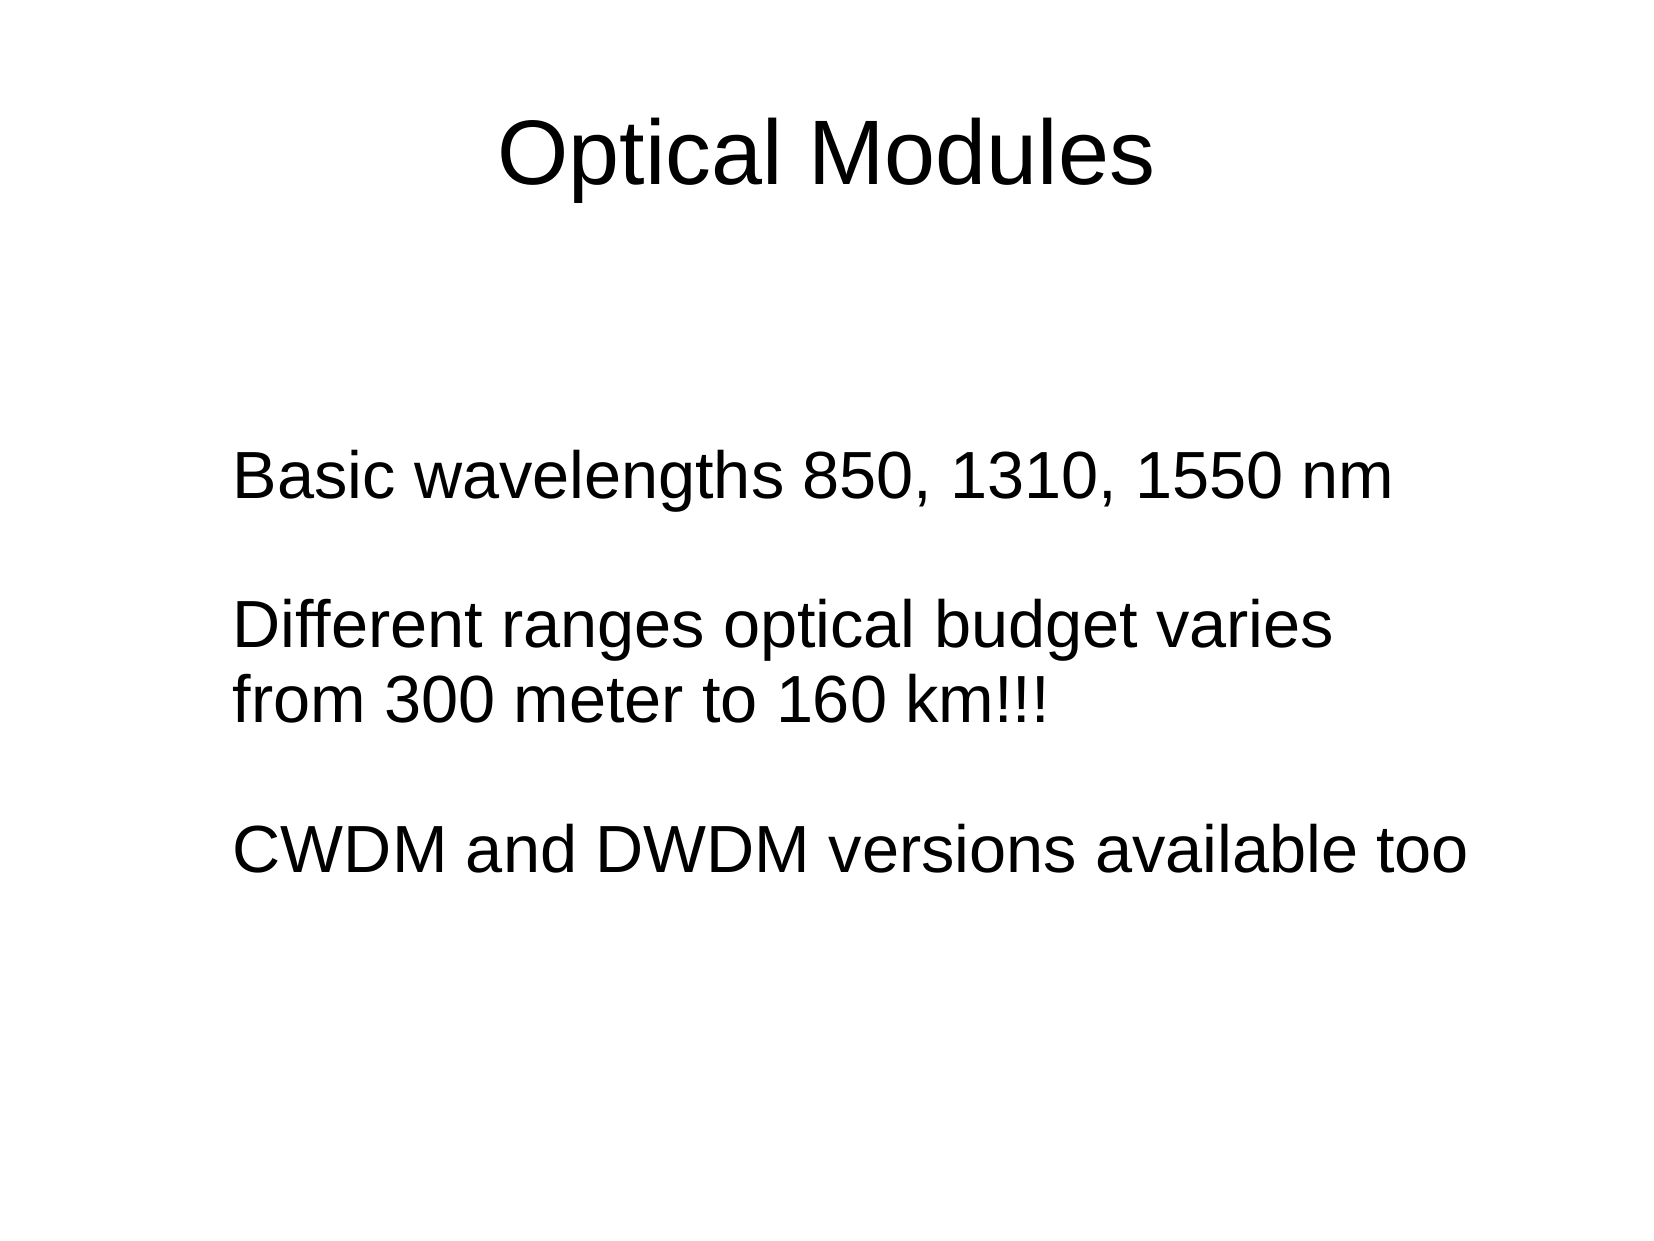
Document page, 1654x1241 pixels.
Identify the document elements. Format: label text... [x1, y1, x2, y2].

title Optical Modules [82, 56, 1571, 250]
subtitle Basic wavelengths 850, 1310, 1550 nm Different ranges optical budget varies from 300 meter to 160 km!!! CWDM and DWDM versions available too [82, 297, 1571, 1102]
